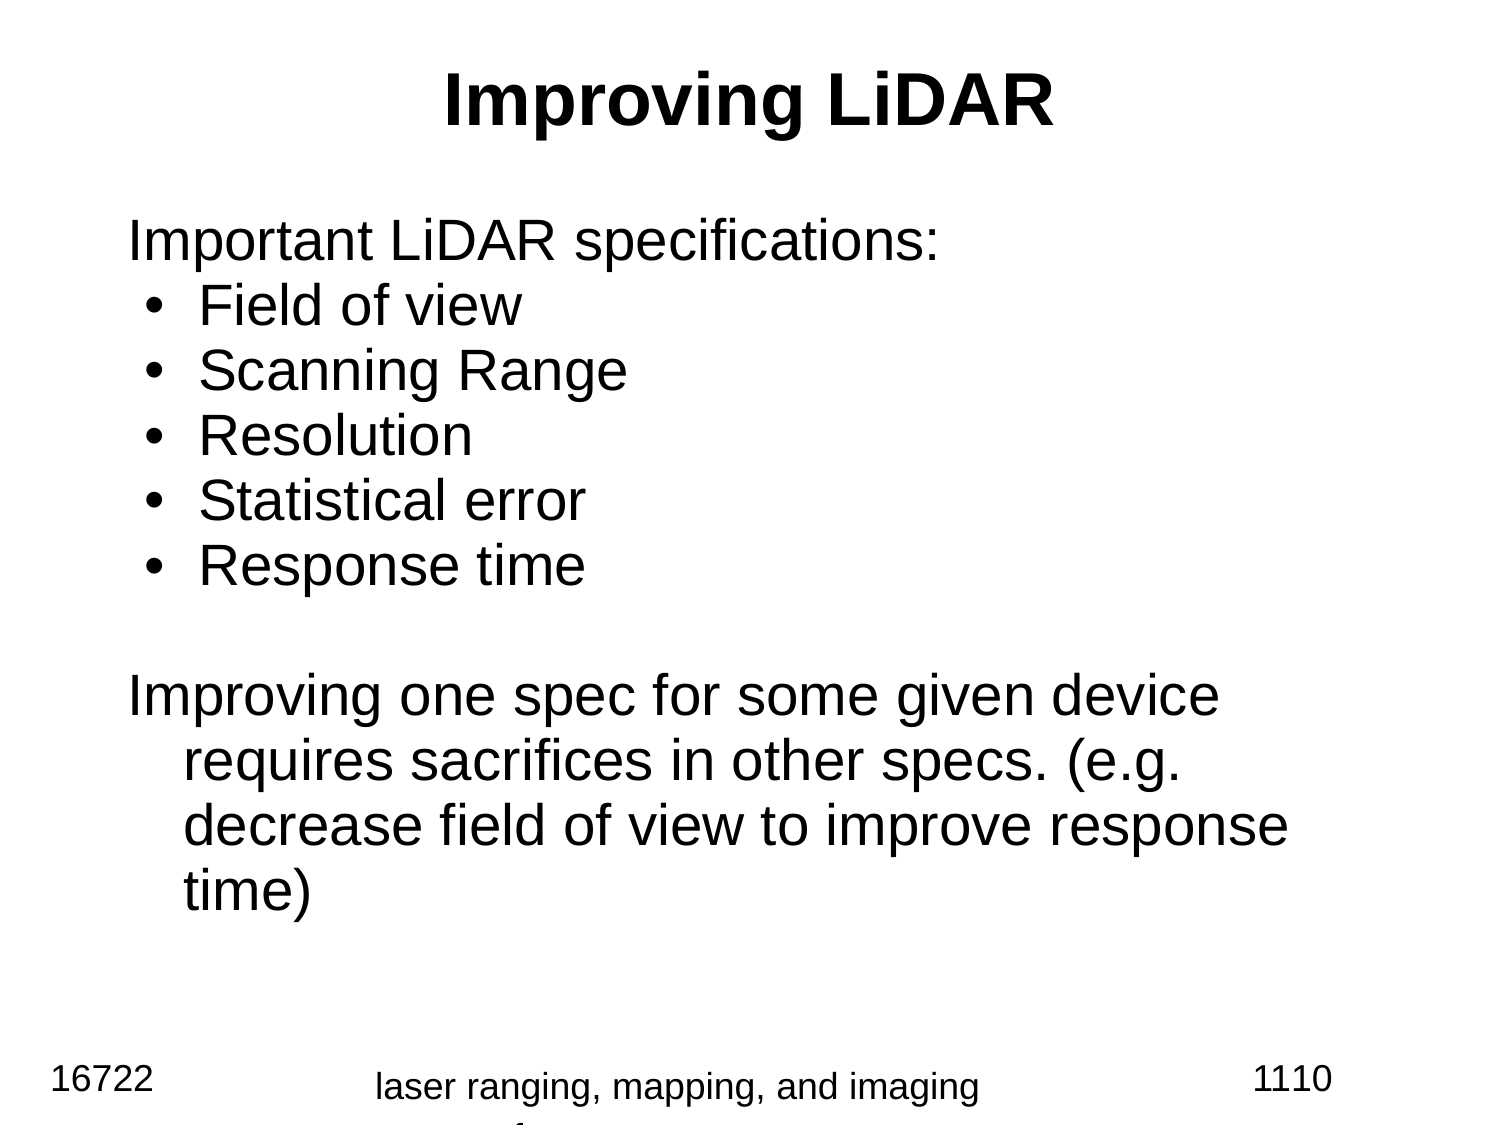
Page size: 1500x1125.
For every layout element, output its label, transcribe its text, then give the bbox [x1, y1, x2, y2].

title Improving LiDAR [24, 37, 1475, 163]
list Important LiDAR specifications: Field of view Scanning Range Resolution Statistical error Response time Improving one spec for some given device requires sacrifices in other specs. (e.g. decrease field of view to improve response time) [112, 200, 1375, 1000]
slide_number 16722 [24, 1050, 350, 1100]
footer laser ranging, mapping, and imaging systems for exploration robots [350, 1050, 1100, 1100]
slide_number <number>10 [1237, 1050, 1425, 1100]
